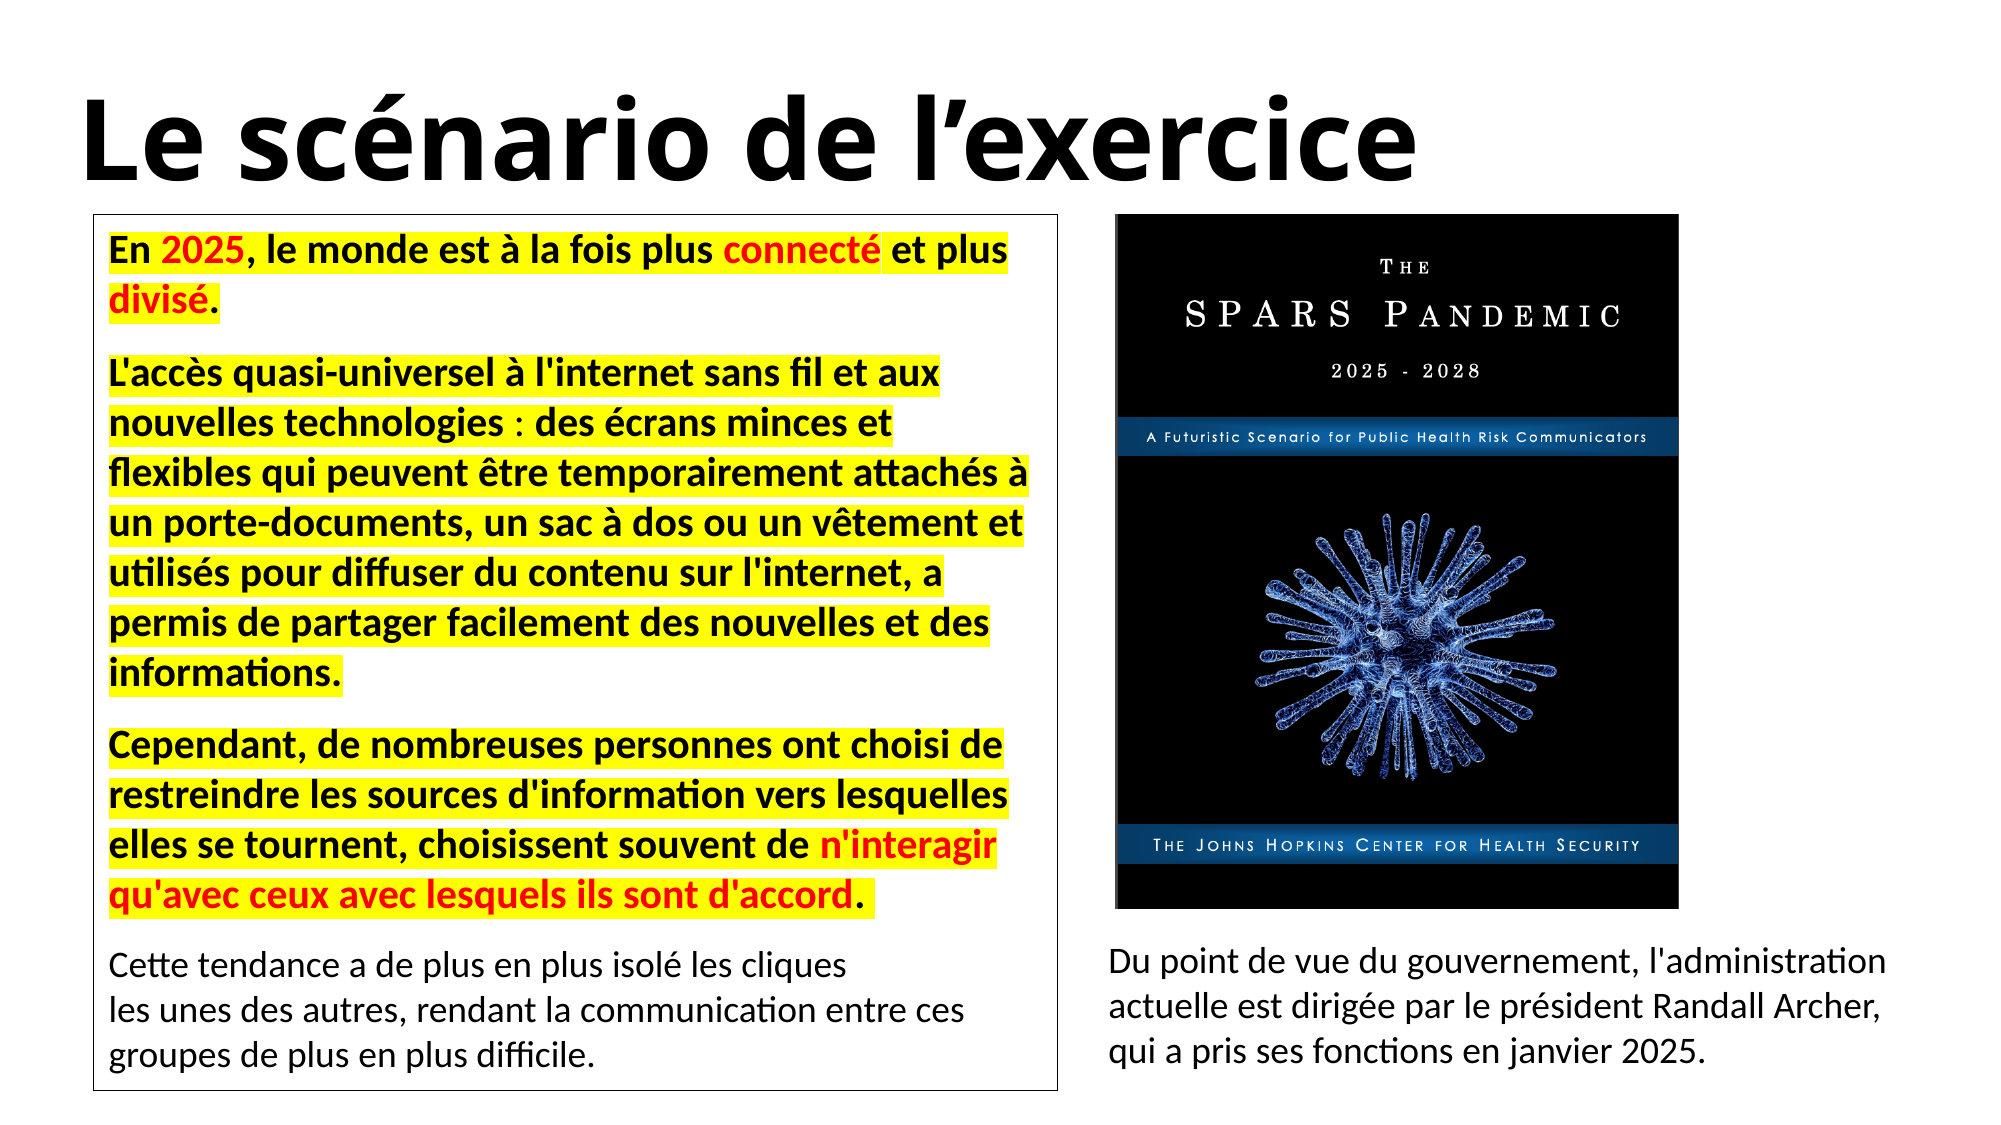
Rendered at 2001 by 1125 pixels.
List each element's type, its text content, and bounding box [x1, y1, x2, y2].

picture [1115, 214, 1679, 909]
text_box En 2025, le monde est à la fois plus connecté et plus divisé. L'accès quasi-universel à l'internet sans fil et aux nouvelles technologies : des écrans minces et flexibles qui peuvent être temporairement attachés à un porte-documents, un sac à dos ou un vêtement et utilisés pour diffuser du contenu sur l'internet, a permis de partager facilement des nouvelles et des informations. Cependant, de nombreuses personnes ont choisi de restreindre les sources d'information vers lesquelles elles se tournent, choisissent souvent de n'interagir qu'avec ceux avec lesquels ils sont d'accord. Cette tendance a de plus en plus isolé les cliques les unes des autres, rendant la communication entre ces groupes de plus en plus difficile. [93, 214, 1058, 1091]
text_box Le scénario de l’exercice [62, 60, 1965, 349]
text_box Du point de vue du gouvernement, l'administration actuelle est dirigée par le président Randall Archer, qui a pris ses fonctions en janvier 2025. [1093, 928, 1907, 1080]
